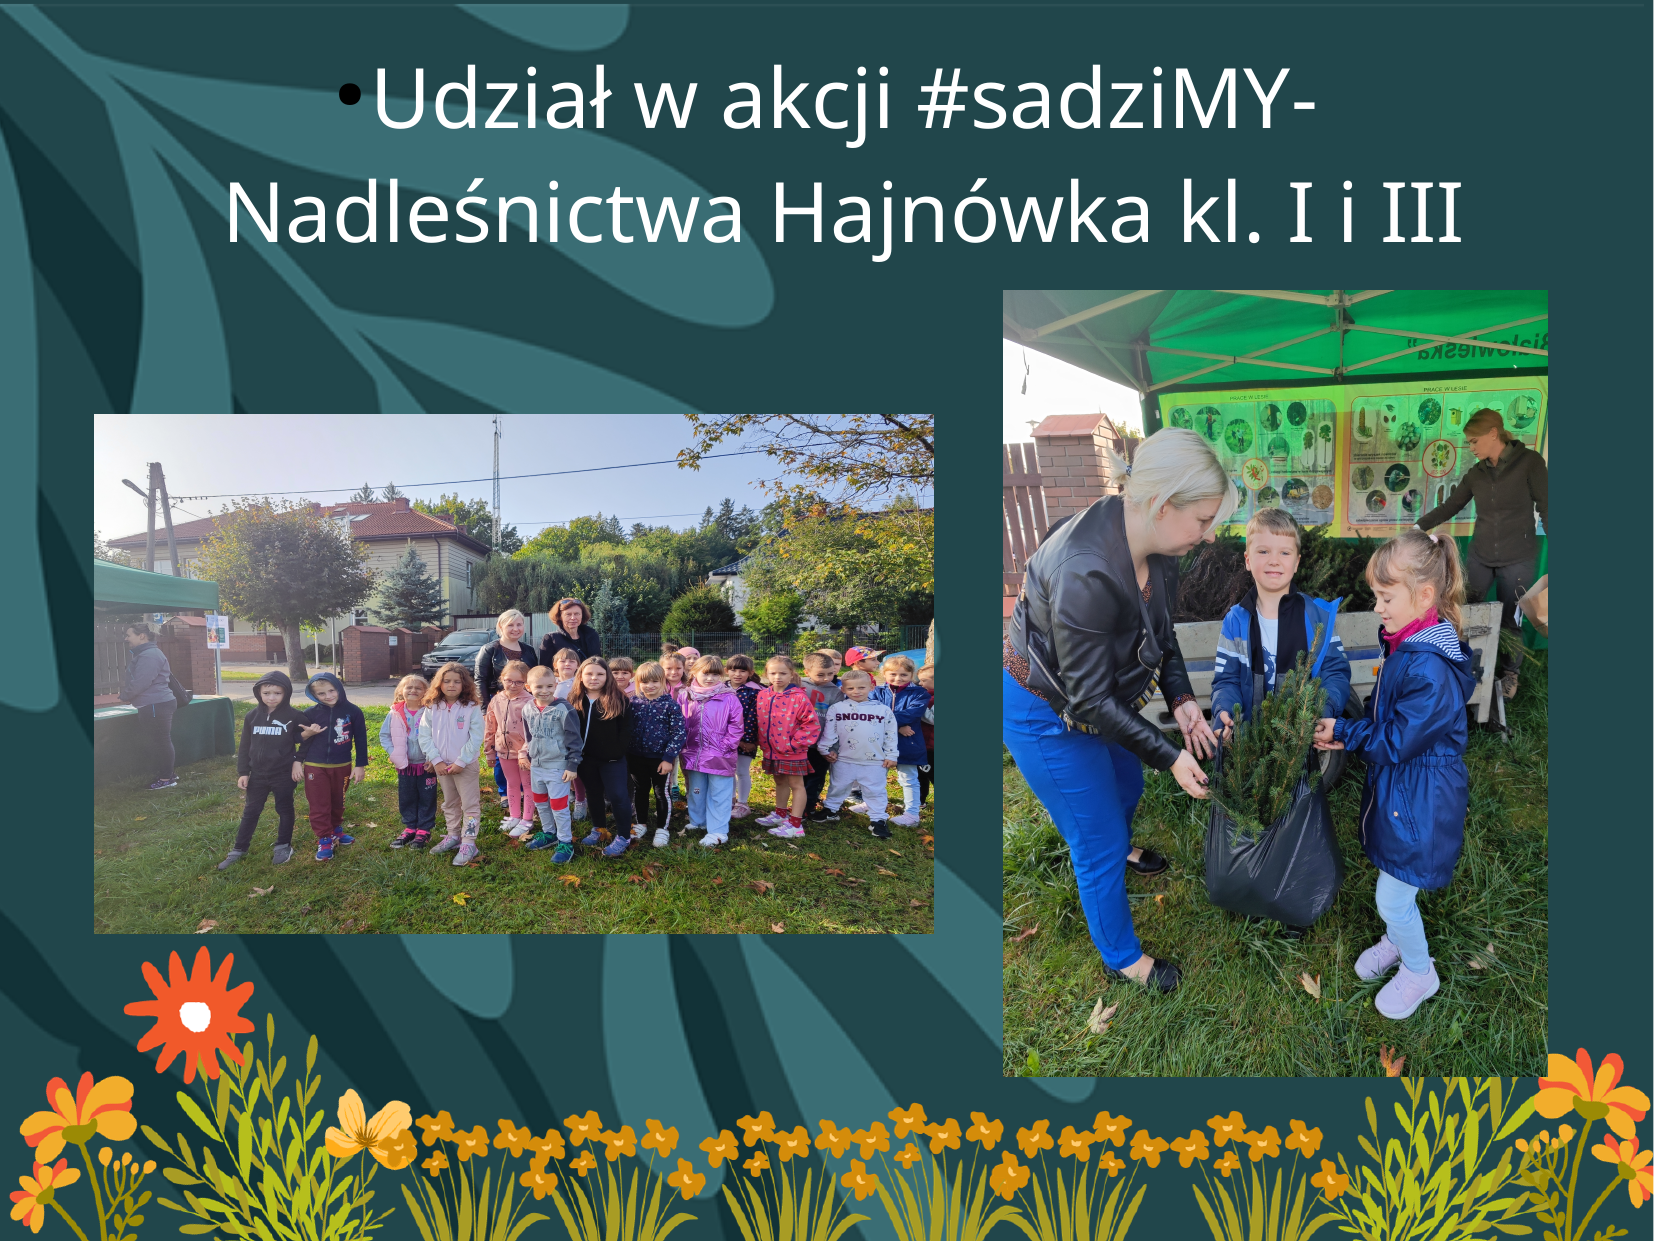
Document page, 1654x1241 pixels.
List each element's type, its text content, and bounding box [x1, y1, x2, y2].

picture [0, 0, 1654, 1241]
title Udział w akcji #sadziMY- Nadleśnictwa Hajnówka kl. I i III [82, 36, 1571, 270]
